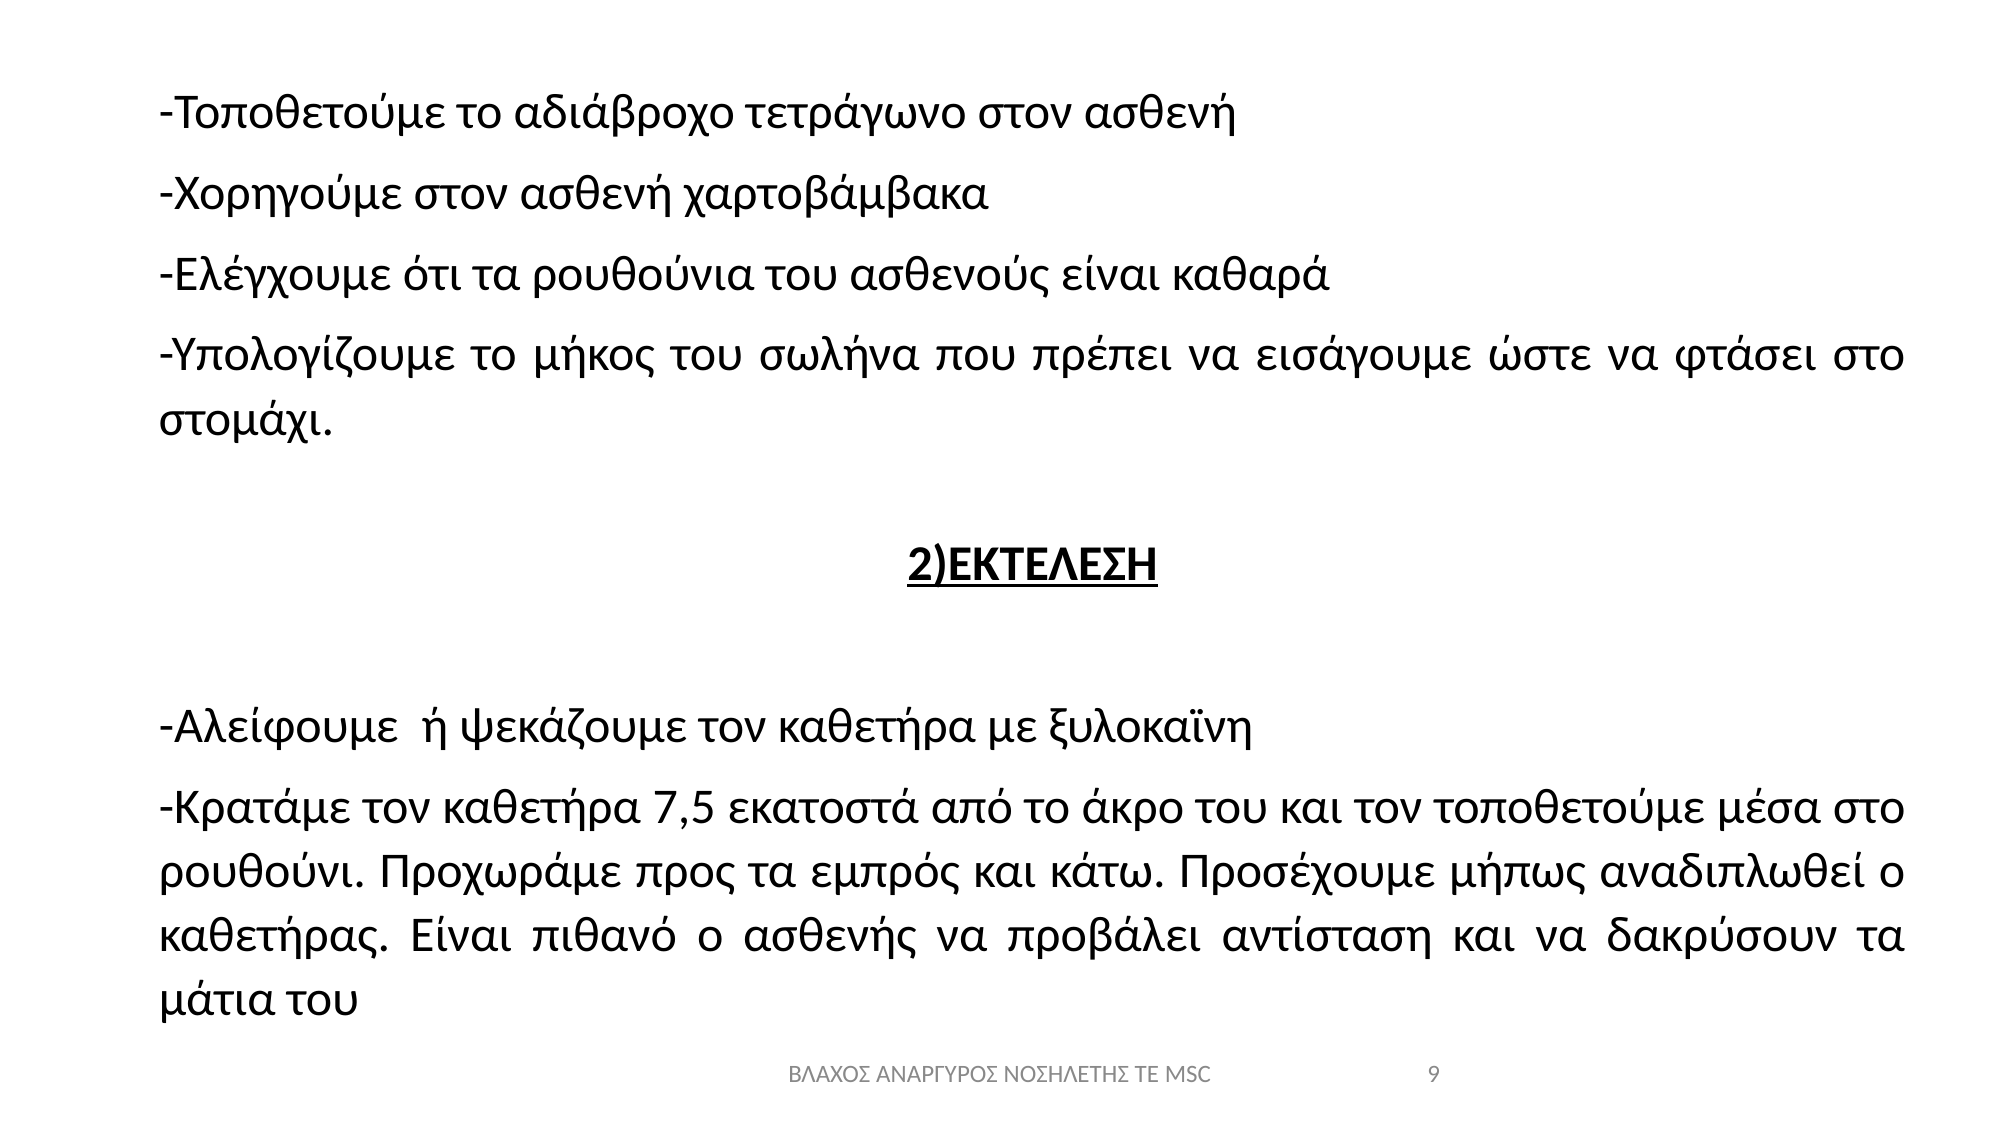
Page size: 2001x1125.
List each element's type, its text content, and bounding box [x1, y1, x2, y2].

text_box -Τοποθετούμε το αδιάβροχο τετράγωνο στον ασθενή -Χορηγούμε στον ασθενή χαρτοβάμβακα -Ελέγχουμε ότι τα ρουθούνια του ασθενούς είναι καθαρά -Υπολογίζουμε το μήκος του σωλήνα που πρέπει να εισάγουμε ώστε να φτάσει στο στομάχι. 2)ΕΚΤΕΛΕΣΗ -Aλείφουμε ή ψεκάζουμε τον καθετήρα με ξυλοκαϊνη -Κρατάμε τον καθετήρα 7,5 εκατοστά από το άκρο του και τον τοποθετούμε μέσα στο ρουθούνι. Προχωράμε προς τα εμπρός και κάτω. Προσέχουμε μήπως αναδιπλωθεί ο καθετήρας. Είναι πιθανό ο ασθενής να προβάλει αντίσταση και να δακρύσουν τα μάτια του [143, 66, 1922, 1107]
